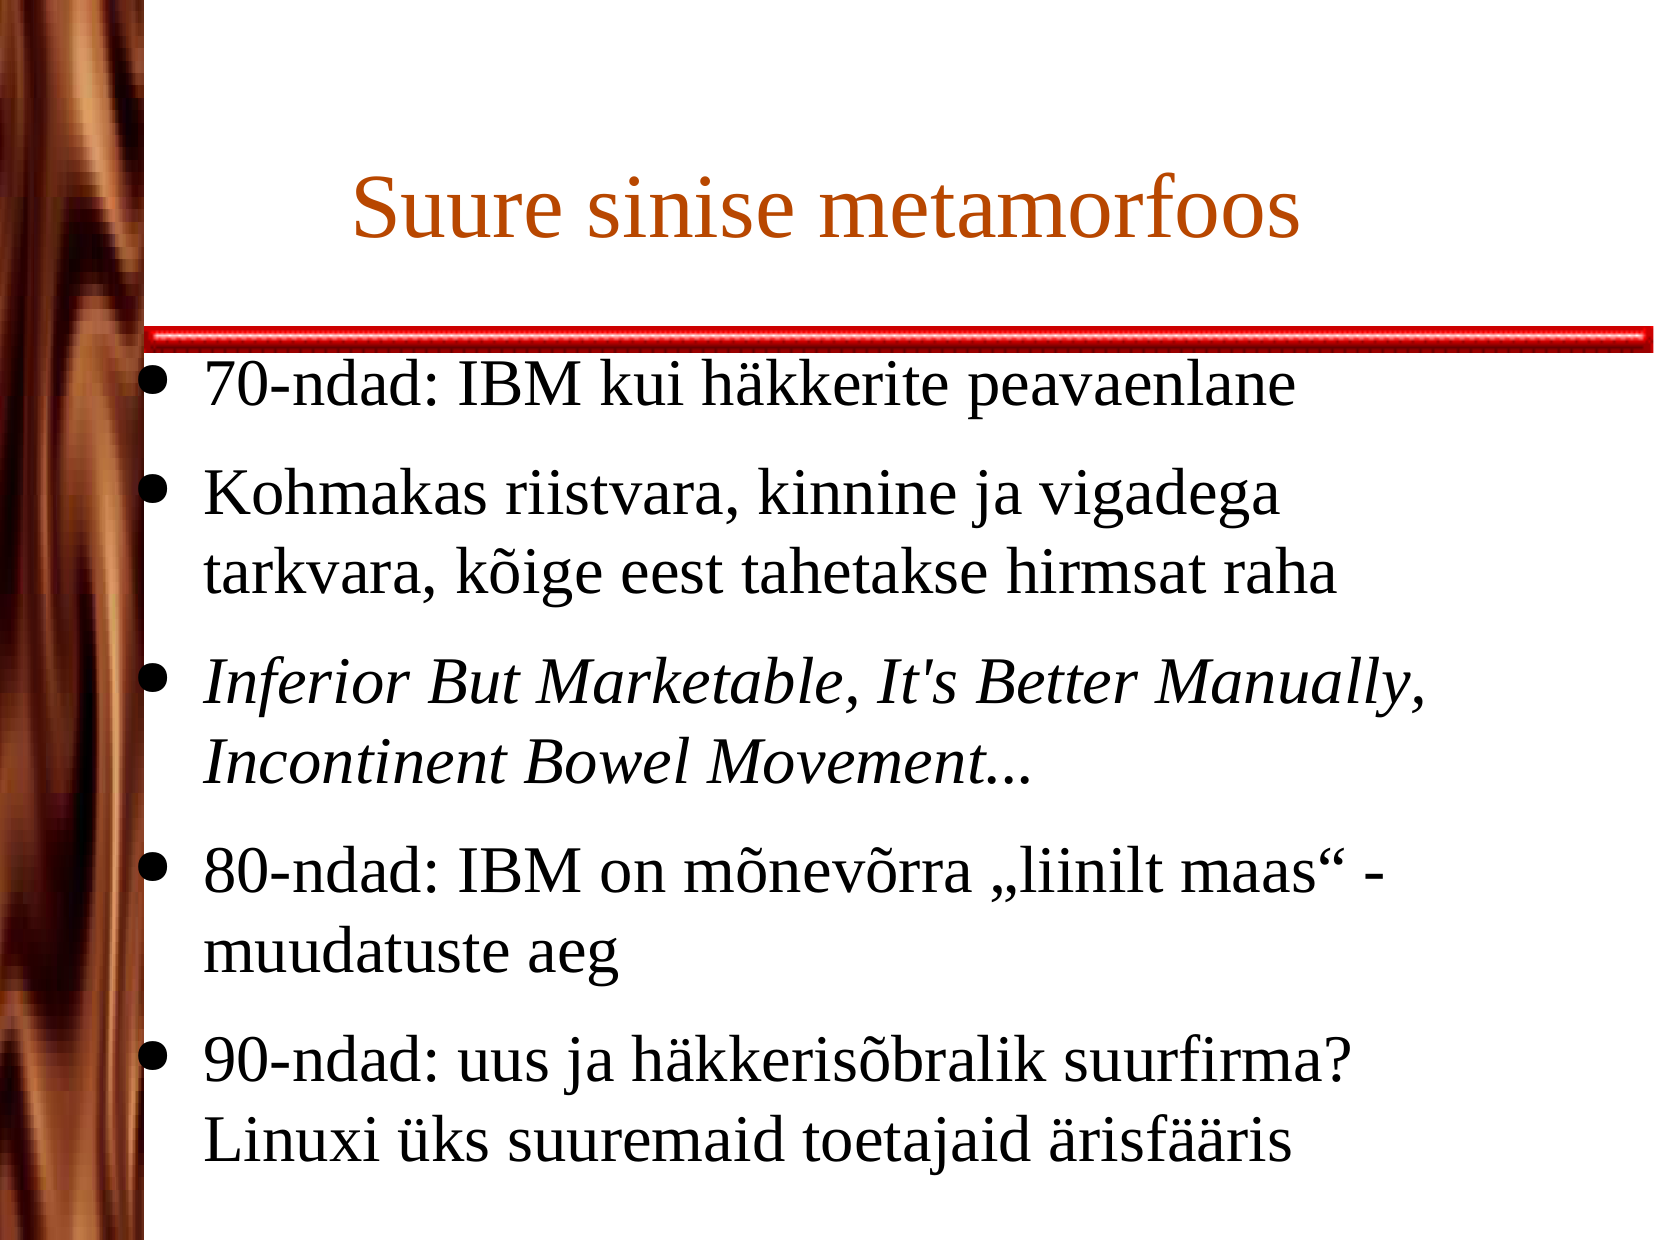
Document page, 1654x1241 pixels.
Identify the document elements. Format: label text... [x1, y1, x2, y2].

picture [0, 0, 1654, 1240]
list 70-ndad: IBM kui häkkerite peavaenlane Kohmakas riistvara, kinnine ja vigadega tarkvara, kõige eest tahetakse hirmsat raha Inferior But Marketable, It's Better Manually, Incontinent Bowel Movement... 80-ndad: IBM on mõnevõrra „liinilt maas“ - muudatuste aeg 90-ndad: uus ja häkkerisõbralik suurfirma? Linuxi üks suuremaid toetajaid ärisfääris [121, 344, 1533, 1176]
title Suure sinise metamorfoos [121, 98, 1533, 314]
